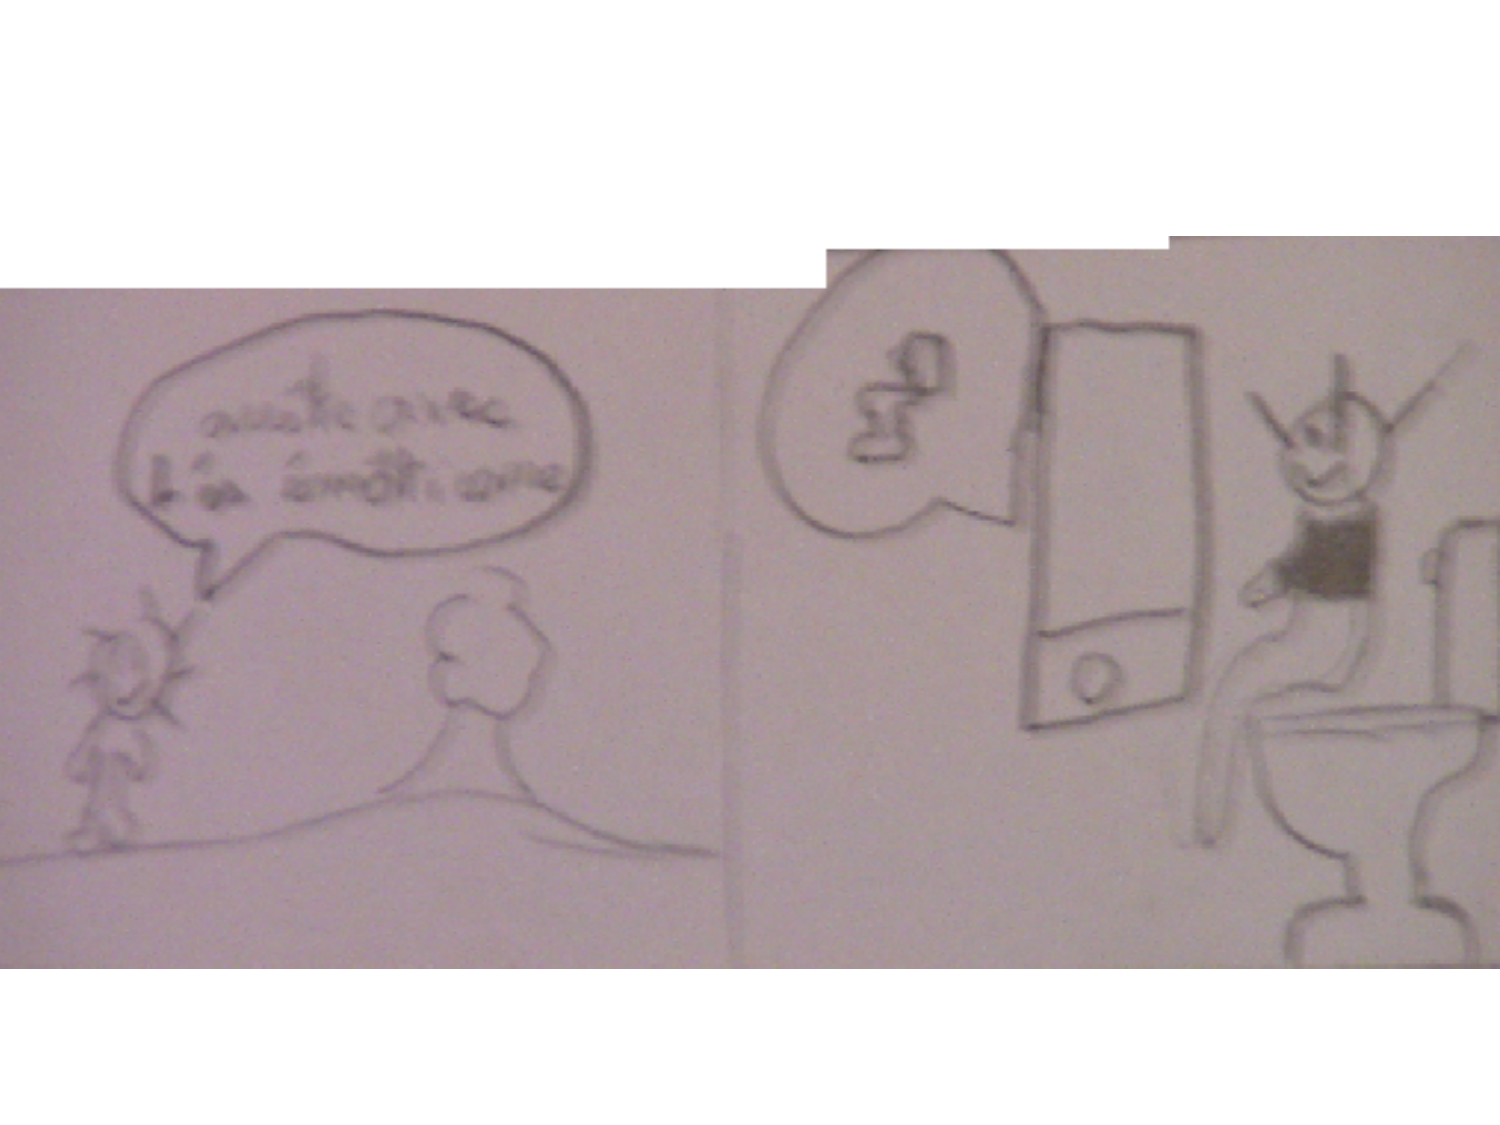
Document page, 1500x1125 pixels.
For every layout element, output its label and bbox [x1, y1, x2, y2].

picture [0, 236, 1500, 969]
